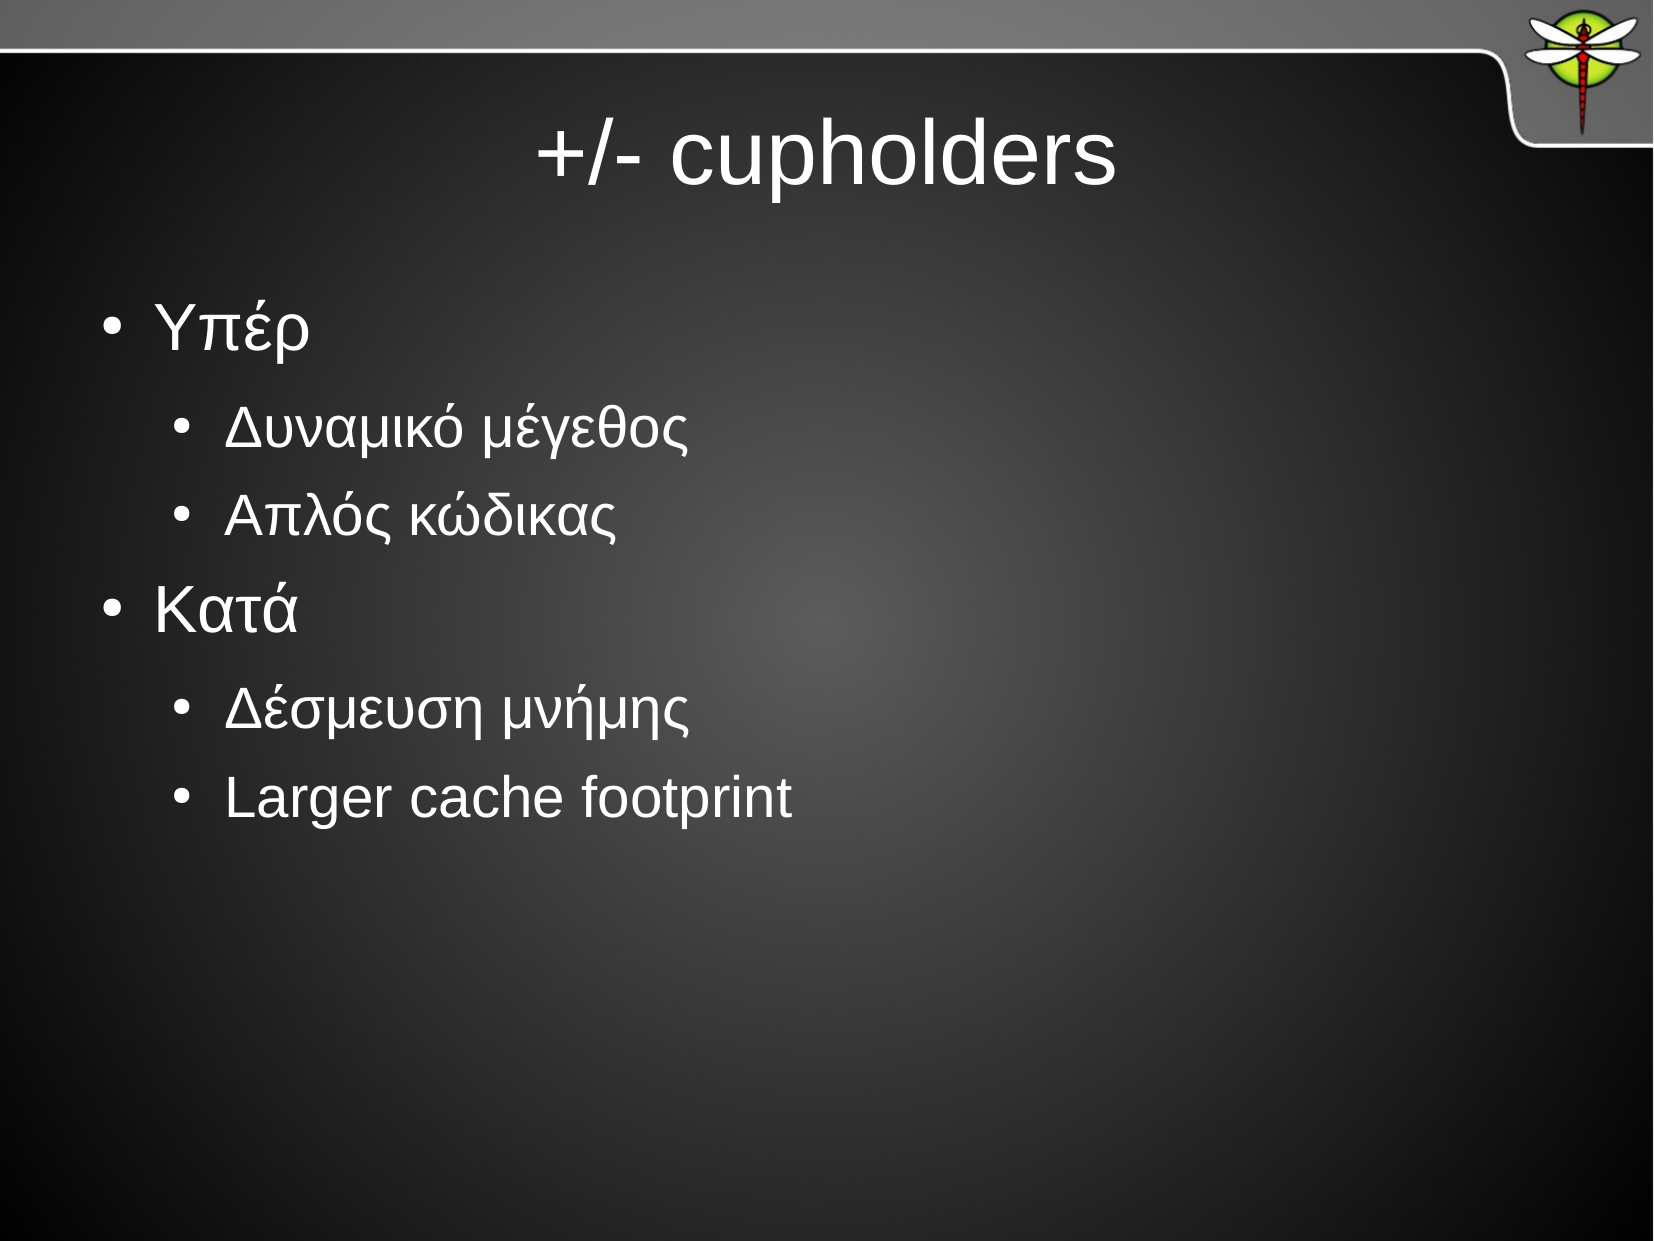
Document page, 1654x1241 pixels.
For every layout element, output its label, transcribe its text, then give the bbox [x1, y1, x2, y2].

list Υπέρ Δυναμικό μέγεθος Απλός κώδικας Κατά Δέσμευση μνήμης Larger cache footprint [82, 290, 1571, 1109]
picture [0, 0, 1654, 1241]
title +/- cupholders [82, 49, 1571, 257]
